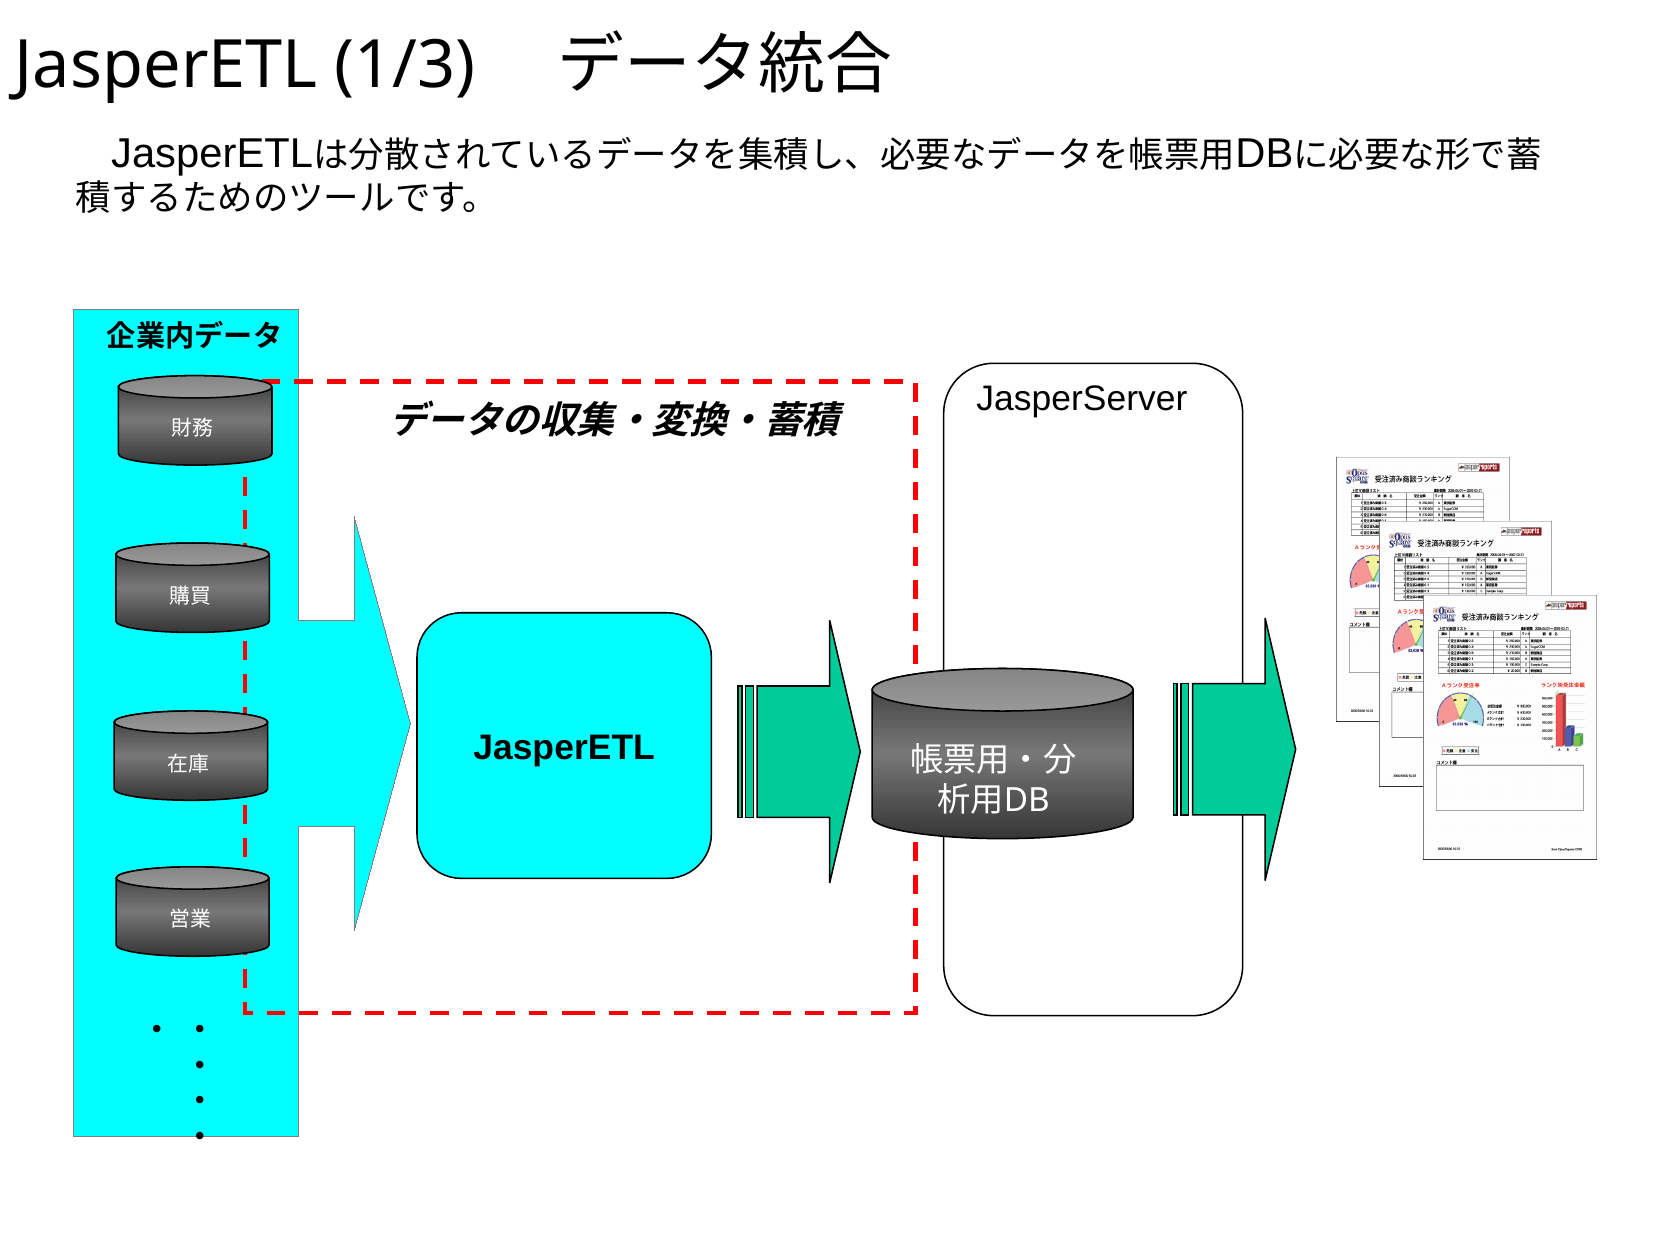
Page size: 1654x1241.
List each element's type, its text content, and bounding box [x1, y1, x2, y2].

text_box JasperETLは分散されているデータを集積し、必要なデータを帳票用DBに必要な形で蓄積するためのツールです。 [60, 117, 1582, 226]
picture [1336, 457, 1597, 861]
text_box 在庫 [152, 742, 224, 783]
text_box [73, 360, 411, 1137]
text_box ・・・・・ [112, 996, 228, 1188]
text_box 財務 [157, 407, 229, 448]
text_box 帳票用・分析用DB [893, 730, 1095, 827]
text_box JasperETL [416, 612, 712, 879]
text_box 企業内データ [56, 309, 334, 360]
text_box JasperServer [961, 367, 1203, 426]
text_box データの収集・変換・蓄積 [374, 388, 882, 450]
text_box JasperETL (1/3) データ統合 [0, 0, 1406, 122]
text_box 購買 [154, 574, 226, 616]
text_box 営業 [154, 898, 226, 939]
text_box [872, 690, 1134, 839]
